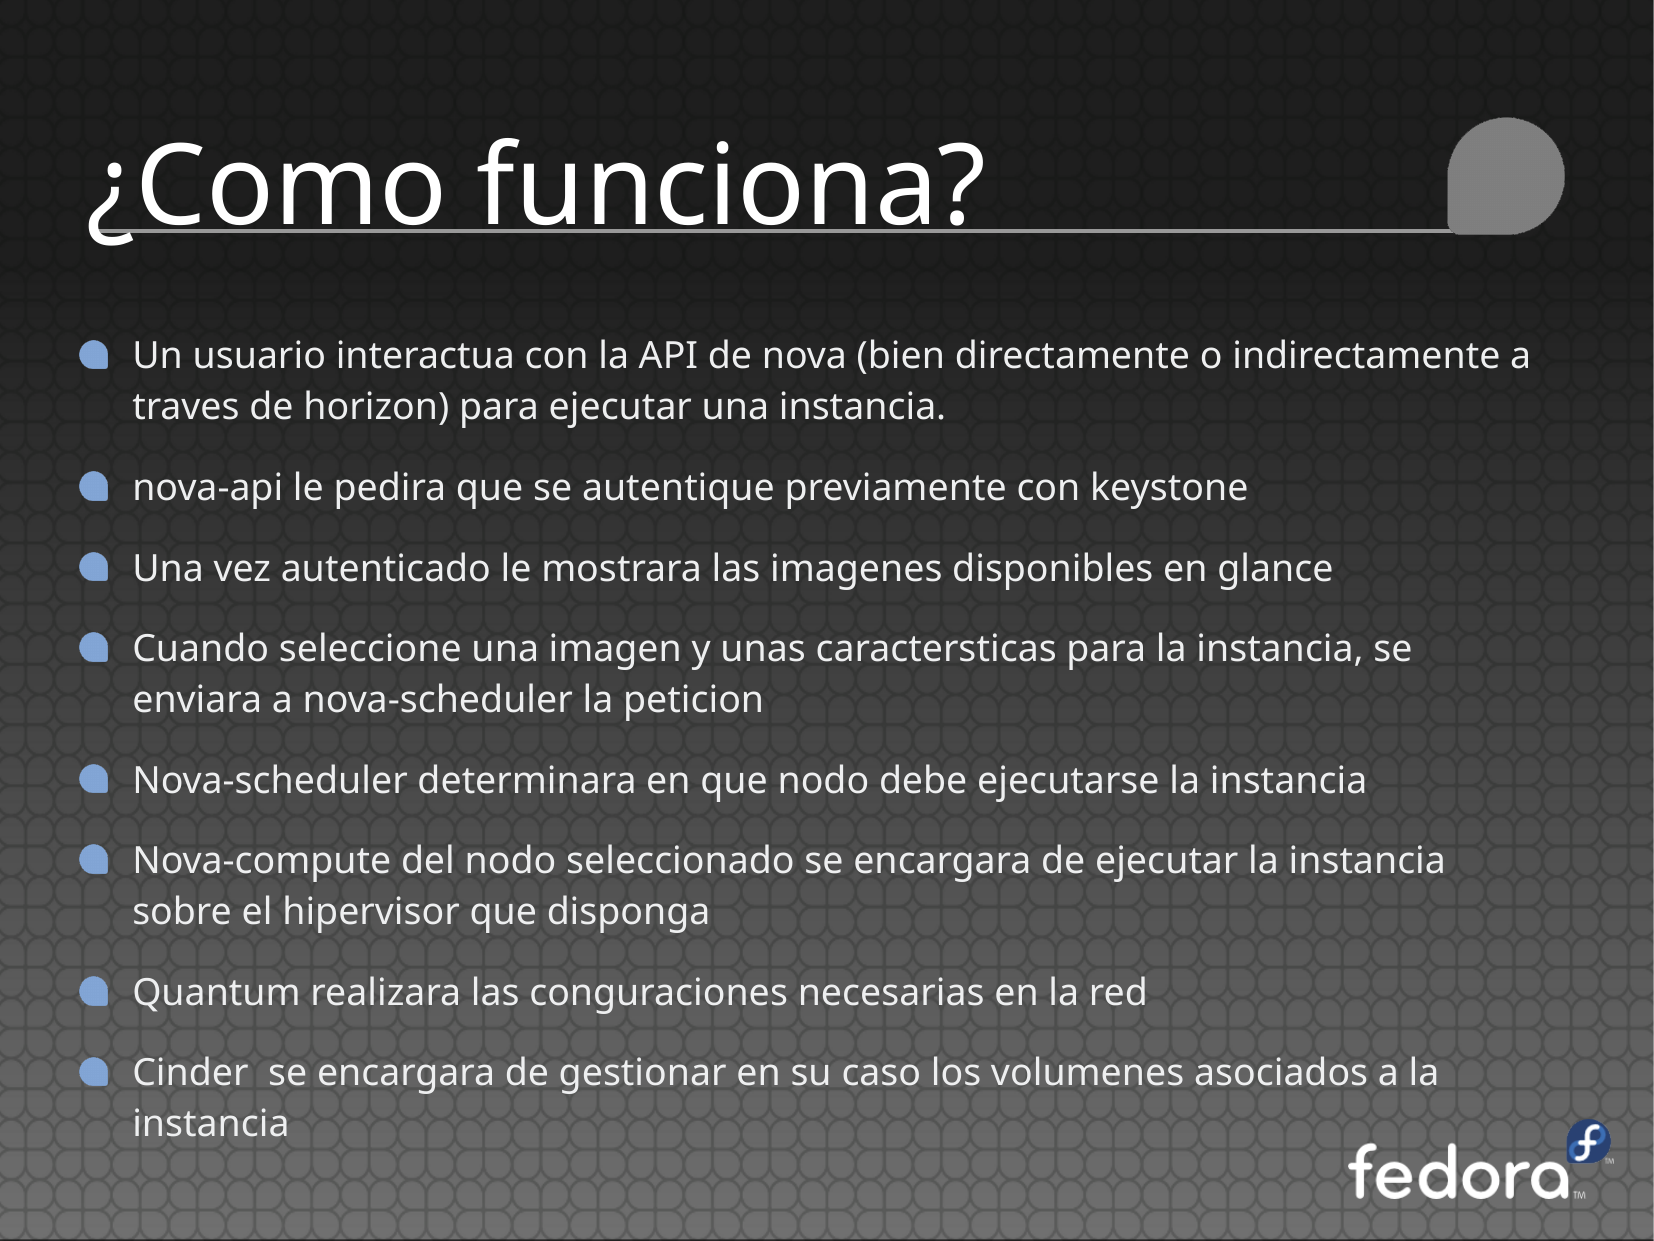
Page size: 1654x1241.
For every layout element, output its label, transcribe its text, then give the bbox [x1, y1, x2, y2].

list Un usuario interactua con la API de nova (bien directamente o indirectamente a traves de horizon) para ejecutar una instancia. nova-api le pedira que se autentique previamente con keystone Una vez autenticado le mostrara las imagenes disponibles en glance Cuando seleccione una imagen y unas caractersticas para la instancia, se enviara a nova-scheduler la peticion Nova-scheduler determinara en que nodo debe ejecutarse la instancia Nova-compute del nodo seleccionado se encargara de ejecutar la instancia sobre el hipervisor que disponga Quantum realizara las conguraciones necesarias en la red Cinder se encargara de gestionar en su caso los volumenes asociados a la instancia [61, 328, 1550, 1241]
title ¿Como funciona? [86, 112, 1576, 249]
picture [0, 0, 1654, 1241]
